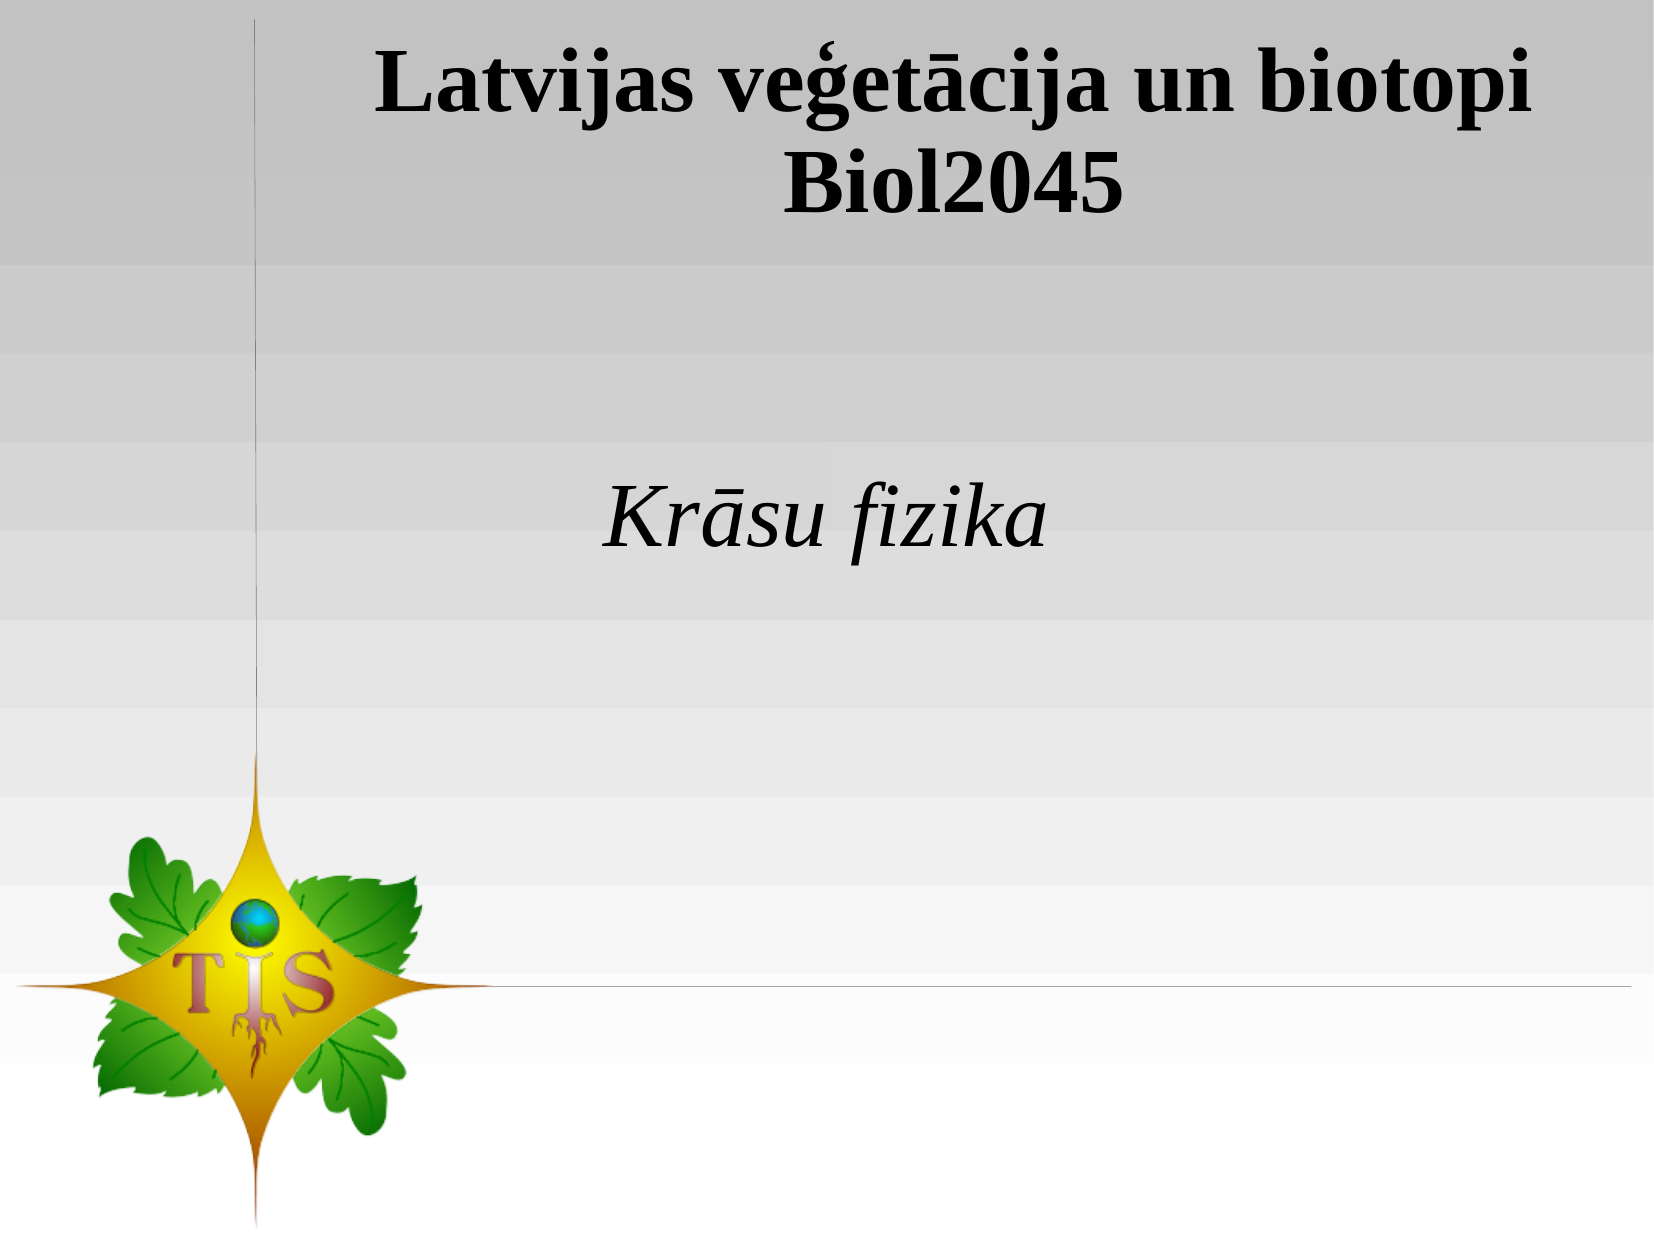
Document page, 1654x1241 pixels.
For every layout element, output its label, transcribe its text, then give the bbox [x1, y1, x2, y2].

picture [0, 0, 1654, 1241]
title Krāsu fizika [108, 305, 1546, 726]
